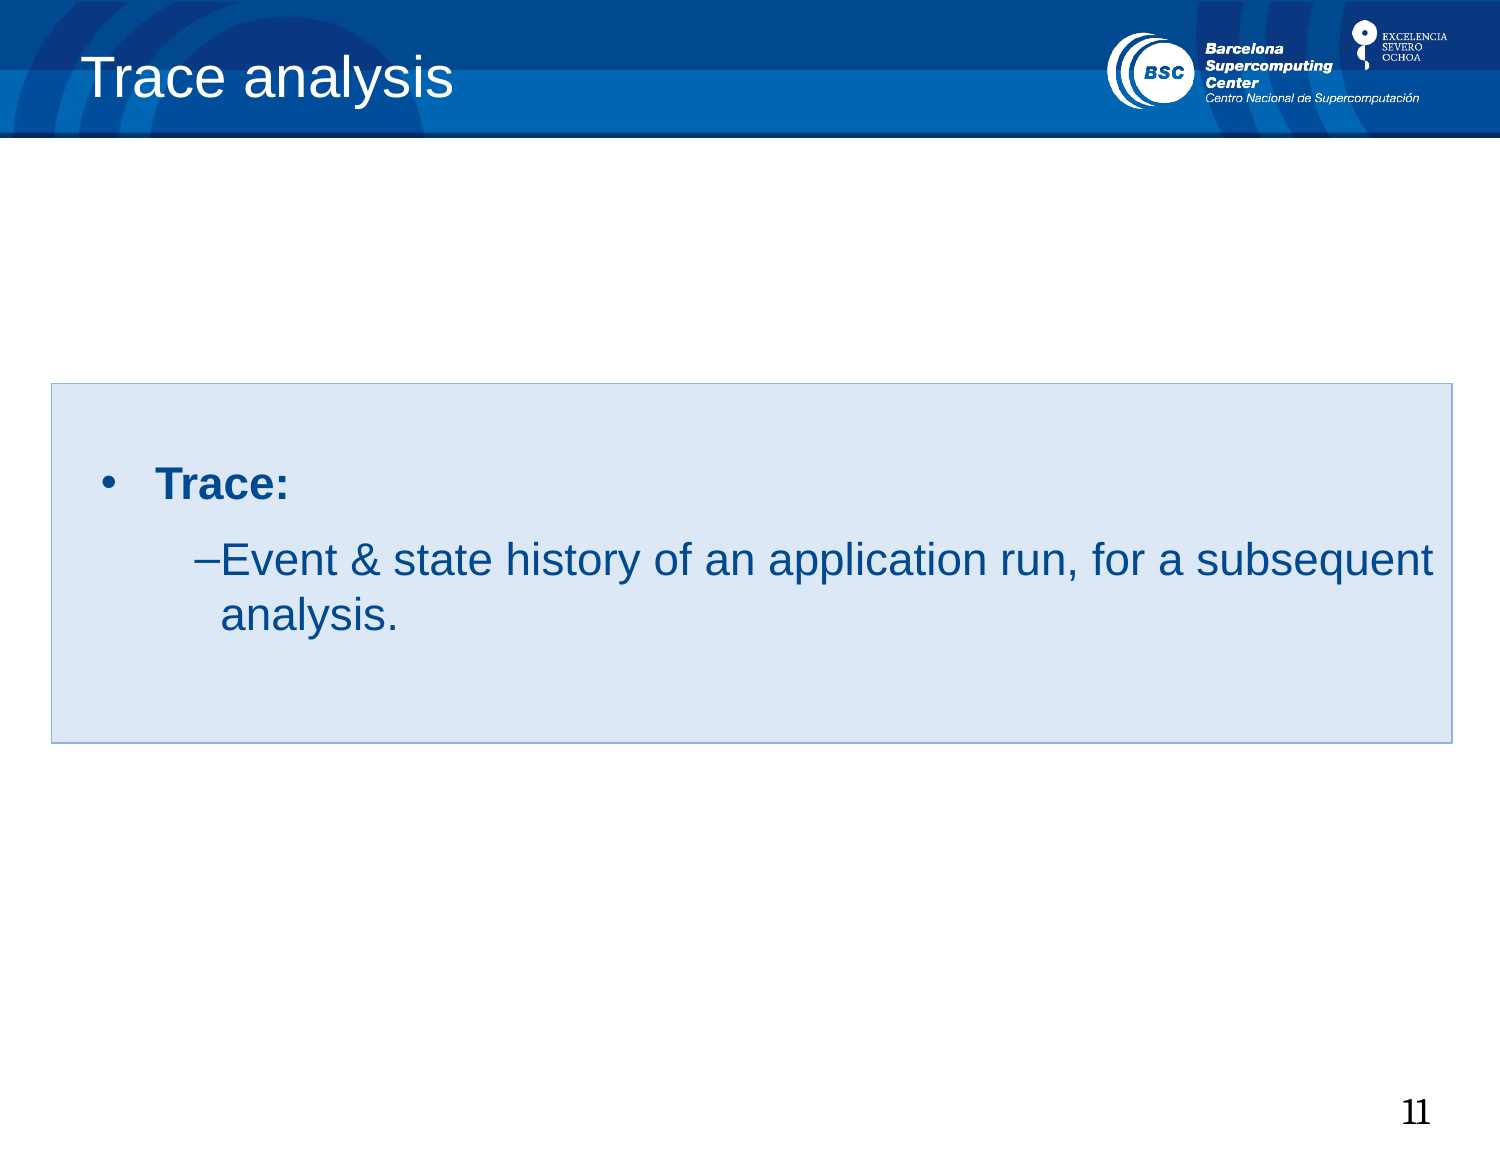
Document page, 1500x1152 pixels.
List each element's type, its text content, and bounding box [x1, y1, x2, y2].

list Trace: Event & state history of an application run, for a subsequent analysis. [83, 446, 1450, 744]
text_box [51, 383, 1452, 744]
title Trace analysis [65, 23, 1081, 138]
picture [0, 0, 1500, 138]
